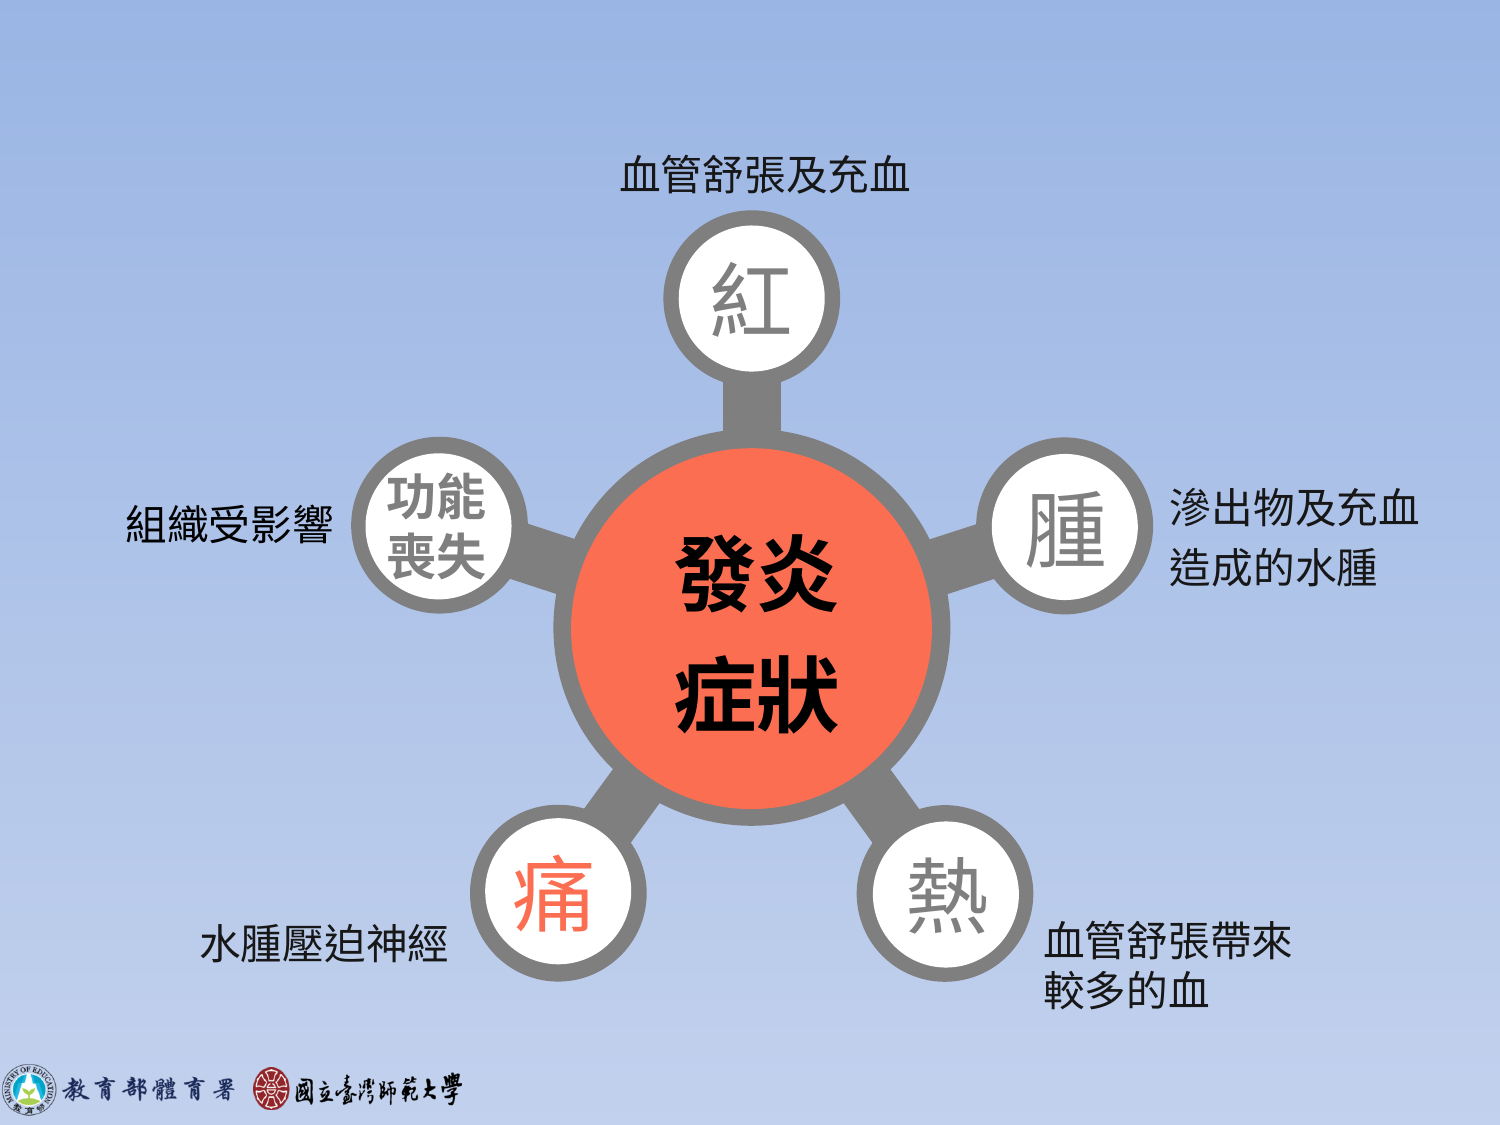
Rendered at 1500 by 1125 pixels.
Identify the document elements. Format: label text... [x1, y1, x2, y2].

text_box 組織受影響 [102, 477, 358, 557]
text_box 水腫壓迫神經 [184, 910, 482, 975]
text_box 熱 [890, 836, 1006, 953]
text_box 血管舒張帶來較多的血 [1028, 907, 1325, 1022]
text_box 血管舒張及充血 [604, 142, 957, 207]
text_box 功能 喪失 [370, 457, 502, 595]
text_box [357, 470, 370, 580]
text_box 滲出物及充血 造成的水腫 [1155, 474, 1435, 599]
text_box [470, 210, 1154, 982]
text_box 痛 [497, 835, 612, 952]
text_box 發炎 症狀 [658, 515, 855, 751]
text_box 紅 [694, 241, 809, 358]
text_box [383, 436, 496, 457]
text_box 腫 [1009, 471, 1124, 588]
text_box [385, 595, 494, 614]
